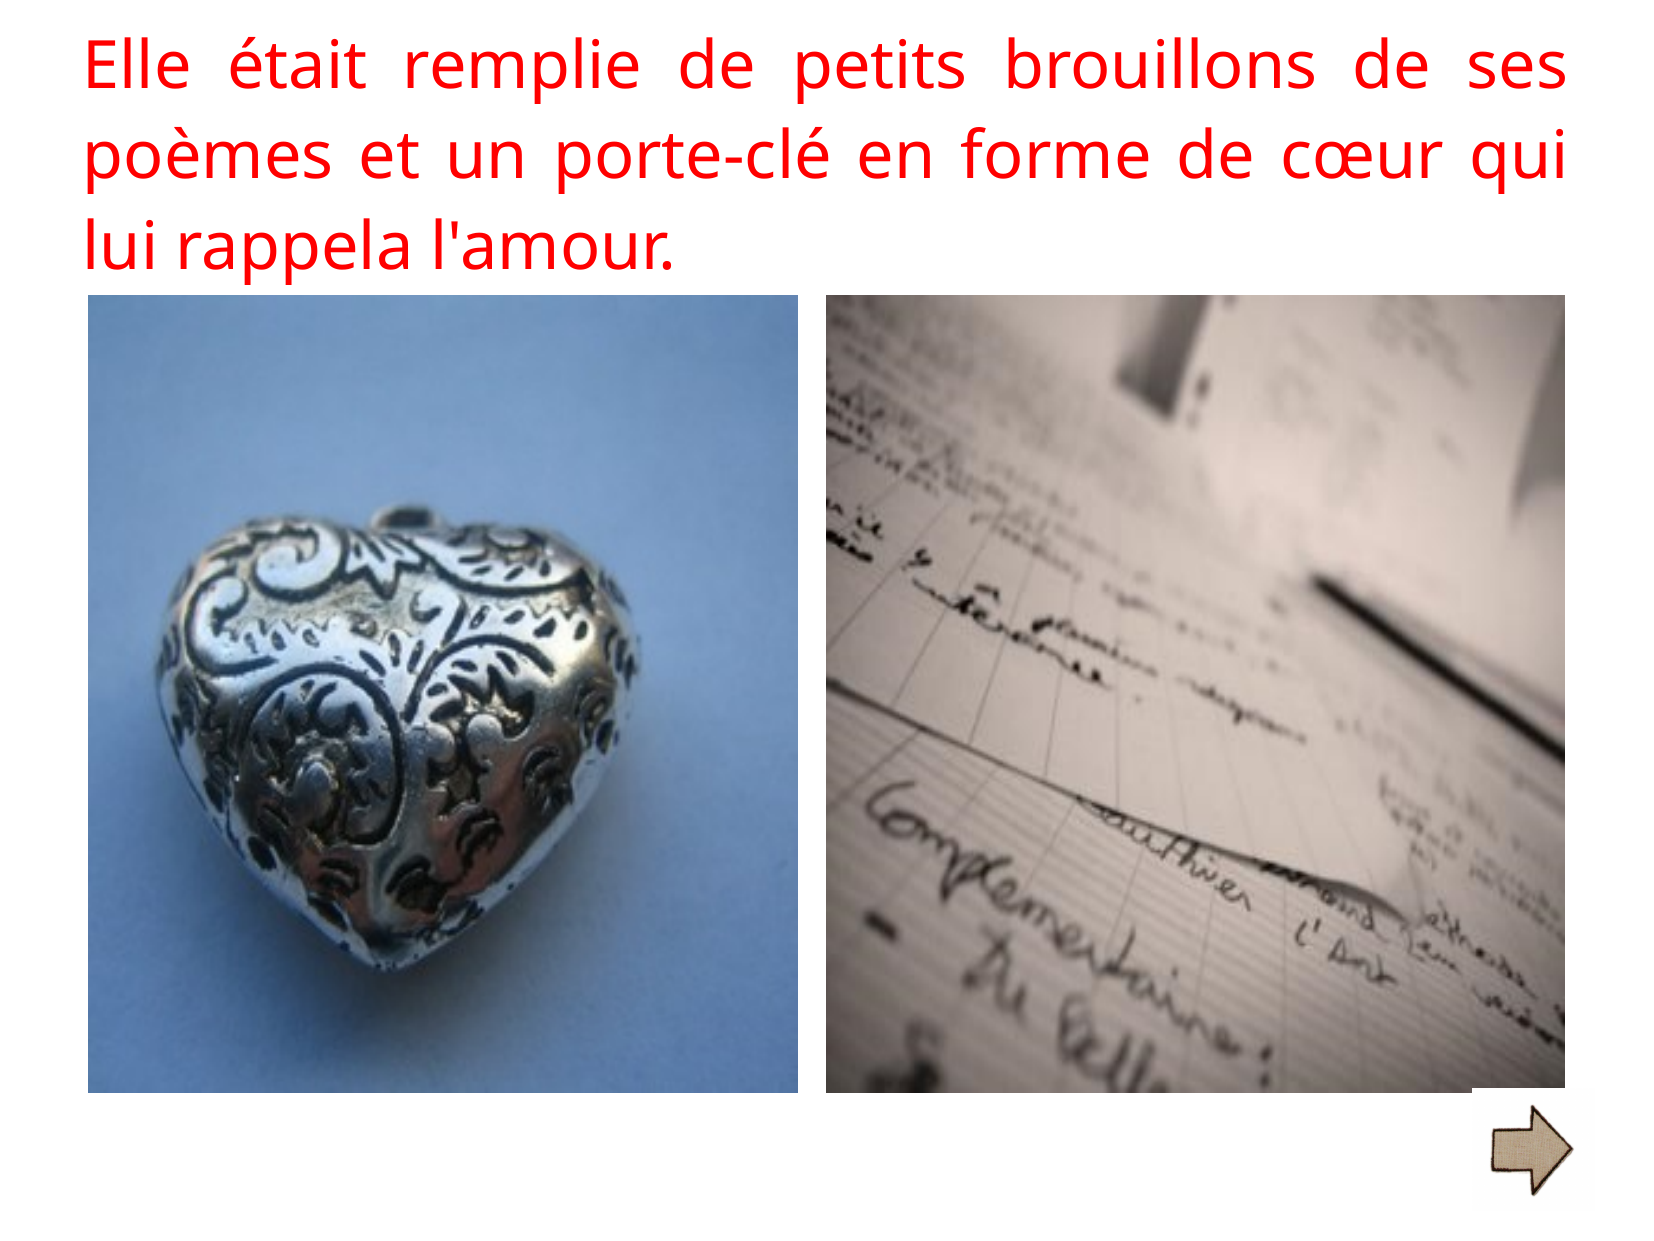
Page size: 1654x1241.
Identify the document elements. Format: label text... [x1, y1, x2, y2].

picture [88, 295, 798, 1093]
picture [826, 295, 1595, 1211]
title Elle était remplie de petits brouillons de ses poèmes et un porte-clé en forme de cœur qui lui rappela l'amour. [82, 19, 1571, 287]
